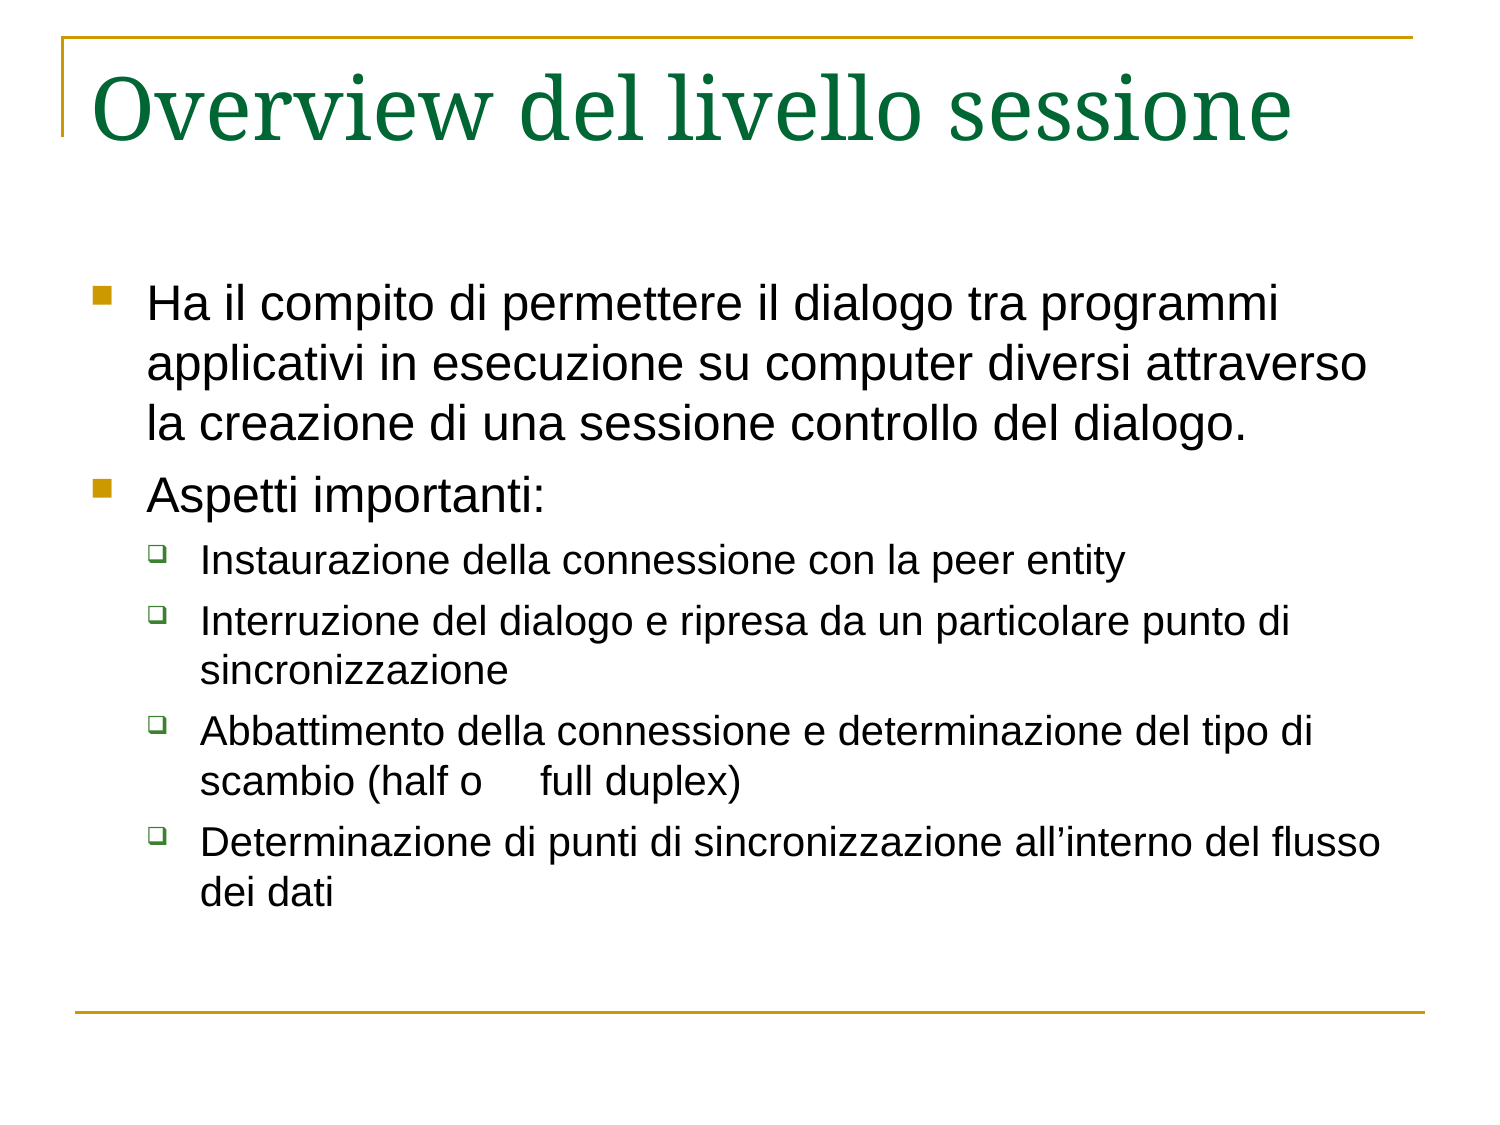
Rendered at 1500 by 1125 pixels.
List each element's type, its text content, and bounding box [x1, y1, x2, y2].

list Ha il compito di permettere il dialogo tra programmi applicativi in esecuzione su computer diversi attraverso la creazione di una sessione controllo del dialogo. Aspetti importanti: Instaurazione della connessione con la peer entity Interruzione del dialogo e ripresa da un particolare punto di sincronizzazione Abbattimento della connessione e determinazione del tipo di scambio (half o full duplex) Determinazione di punti di sincronizzazione all’interno del flusso dei dati [75, 262, 1426, 1006]
title Overview del livello sessione [75, 45, 1426, 233]
